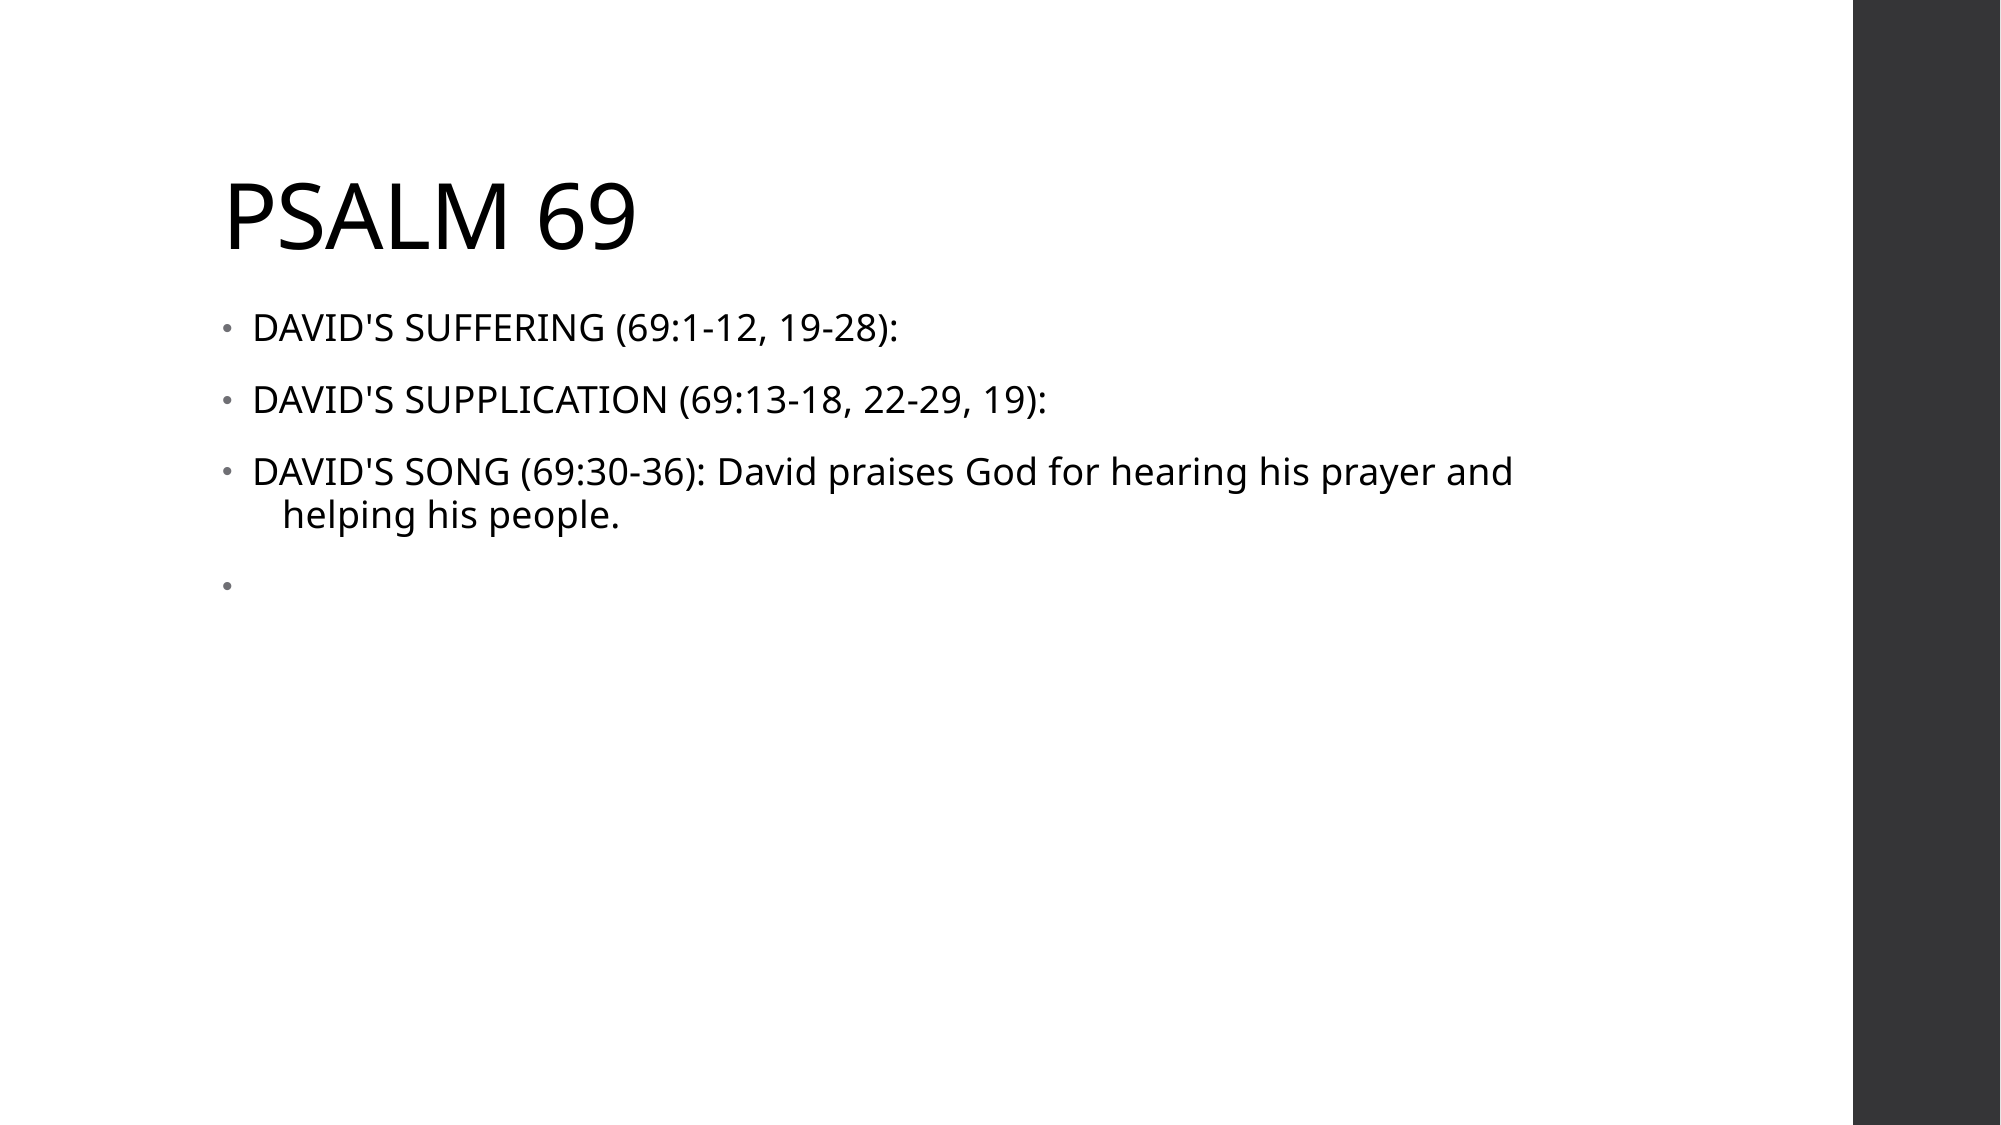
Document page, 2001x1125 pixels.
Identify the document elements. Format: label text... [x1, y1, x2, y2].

list DAVID'S SUFFERING (69:1-12, 19-28): DAVID'S SUPPLICATION (69:13-18, 22-29, 19): DAVID'S SONG (69:30-36): David praises God for hearing his prayer and helping his people. [206, 299, 1617, 1014]
title PSALM 69 [206, 60, 1797, 278]
